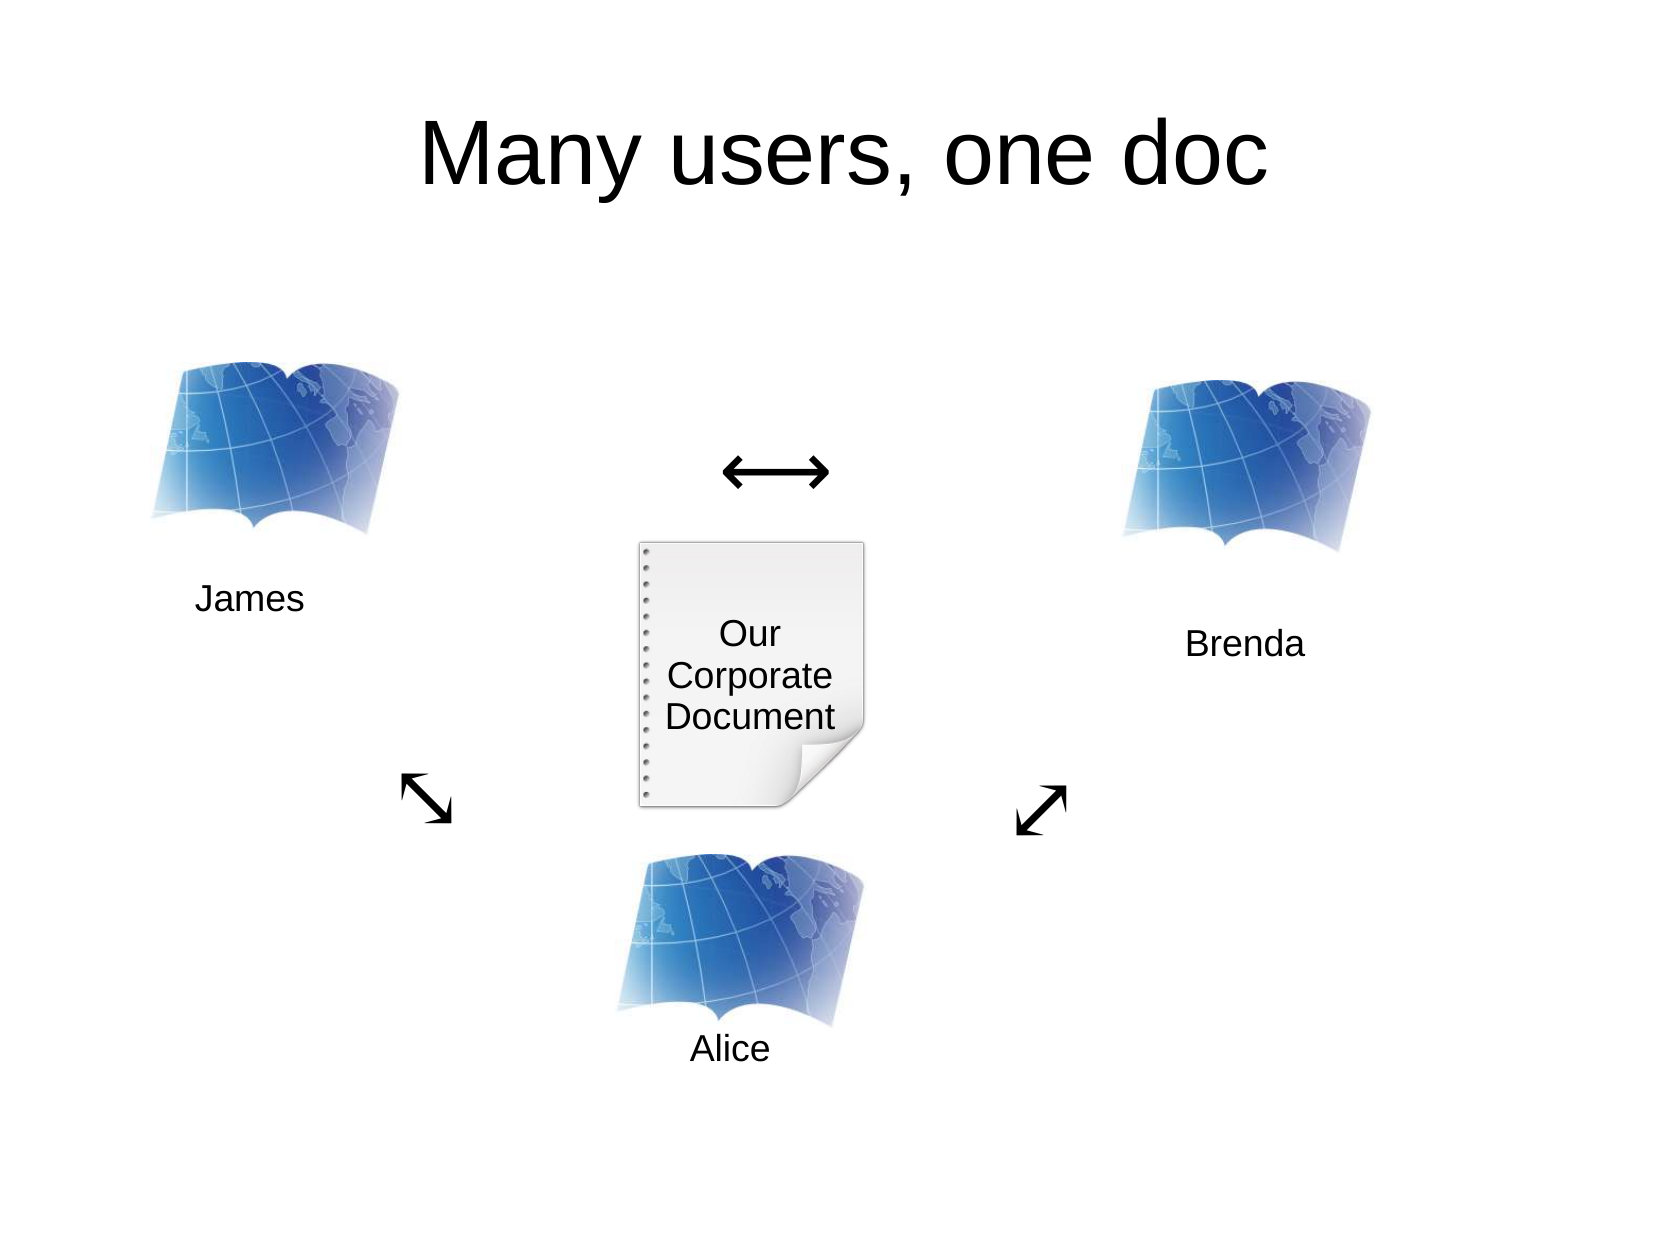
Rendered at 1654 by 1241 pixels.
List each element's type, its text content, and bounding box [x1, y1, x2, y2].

picture [150, 362, 402, 541]
title Many users, one doc [82, 49, 1571, 257]
text_box Alice [675, 1020, 1021, 1077]
text_box ⤡ [373, 723, 436, 841]
text_box James [180, 570, 526, 627]
text_box ⟷ [705, 405, 767, 522]
text_box Brenda [1170, 615, 1516, 672]
picture [615, 854, 867, 1033]
text_box ⤢ [988, 735, 1051, 852]
picture [1121, 380, 1374, 558]
picture [600, 524, 901, 826]
